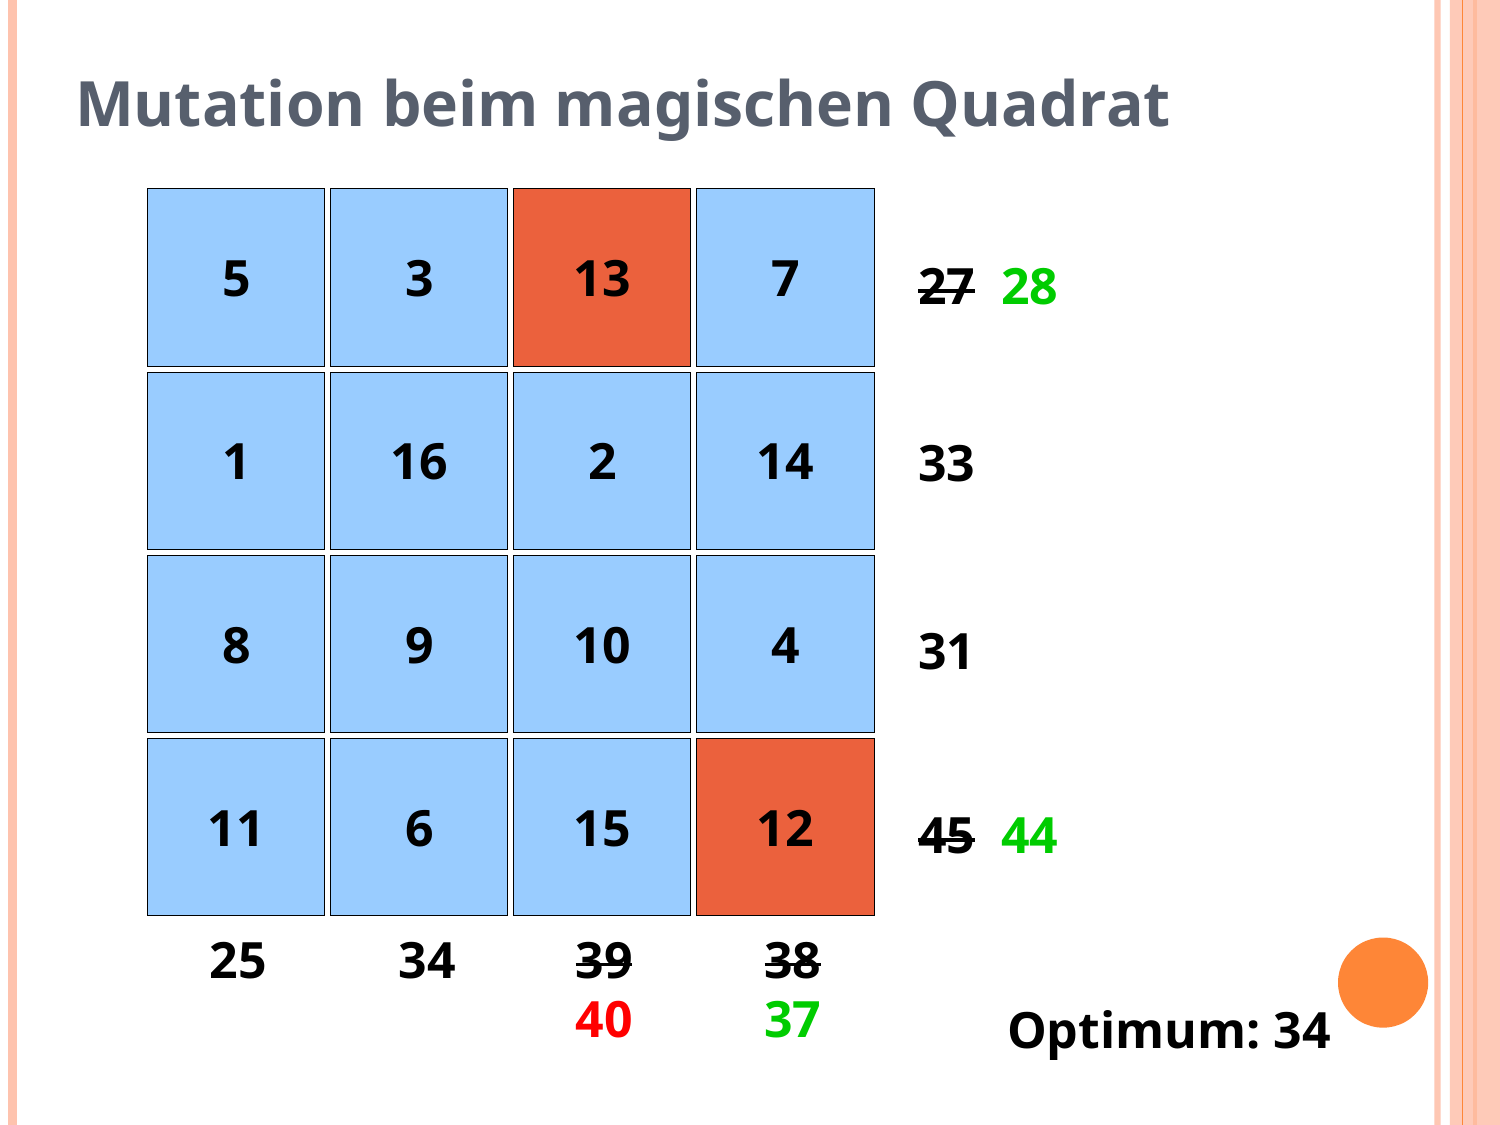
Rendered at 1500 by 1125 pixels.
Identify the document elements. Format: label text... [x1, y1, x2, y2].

text_box 37 [749, 976, 904, 1060]
text_box 10 [513, 555, 691, 733]
text_box 38 [801, 966, 812, 973]
text_box 33 [903, 420, 1058, 505]
text_box 38 [787, 966, 796, 976]
text_box 45 [903, 792, 986, 877]
text_box 15 [513, 738, 691, 916]
text_box 8 [147, 555, 325, 733]
text_box 38 [749, 916, 904, 976]
text_box 7 [696, 188, 875, 367]
text_box 9 [330, 555, 508, 733]
text_box 13 [513, 188, 691, 367]
title Mutation beim magischen Quadrat [75, 0, 1471, 185]
text_box 34 [383, 916, 538, 1001]
text_box 39 [560, 916, 715, 976]
text_box 40 [560, 976, 715, 1060]
text_box 14 [696, 372, 875, 550]
text_box 25 [194, 916, 349, 1001]
text_box 39 [613, 948, 623, 960]
text_box 5 [147, 188, 325, 367]
text_box 27 [903, 243, 986, 328]
text_box 31 [903, 608, 1058, 693]
text_box 3 [330, 188, 508, 367]
text_box 28 [986, 243, 1141, 328]
text_box 11 [147, 738, 325, 916]
text_box 12 [696, 738, 875, 916]
text_box 39 [598, 966, 623, 976]
text_box 2 [513, 372, 691, 550]
text_box 16 [330, 372, 508, 550]
text_box 6 [330, 738, 508, 916]
text_box 1 [147, 372, 325, 550]
text_box 38 [802, 947, 811, 956]
text_box 4 [696, 555, 875, 733]
text_box 44 [986, 792, 1141, 877]
text_box Optimum: 34 [992, 987, 1377, 1072]
